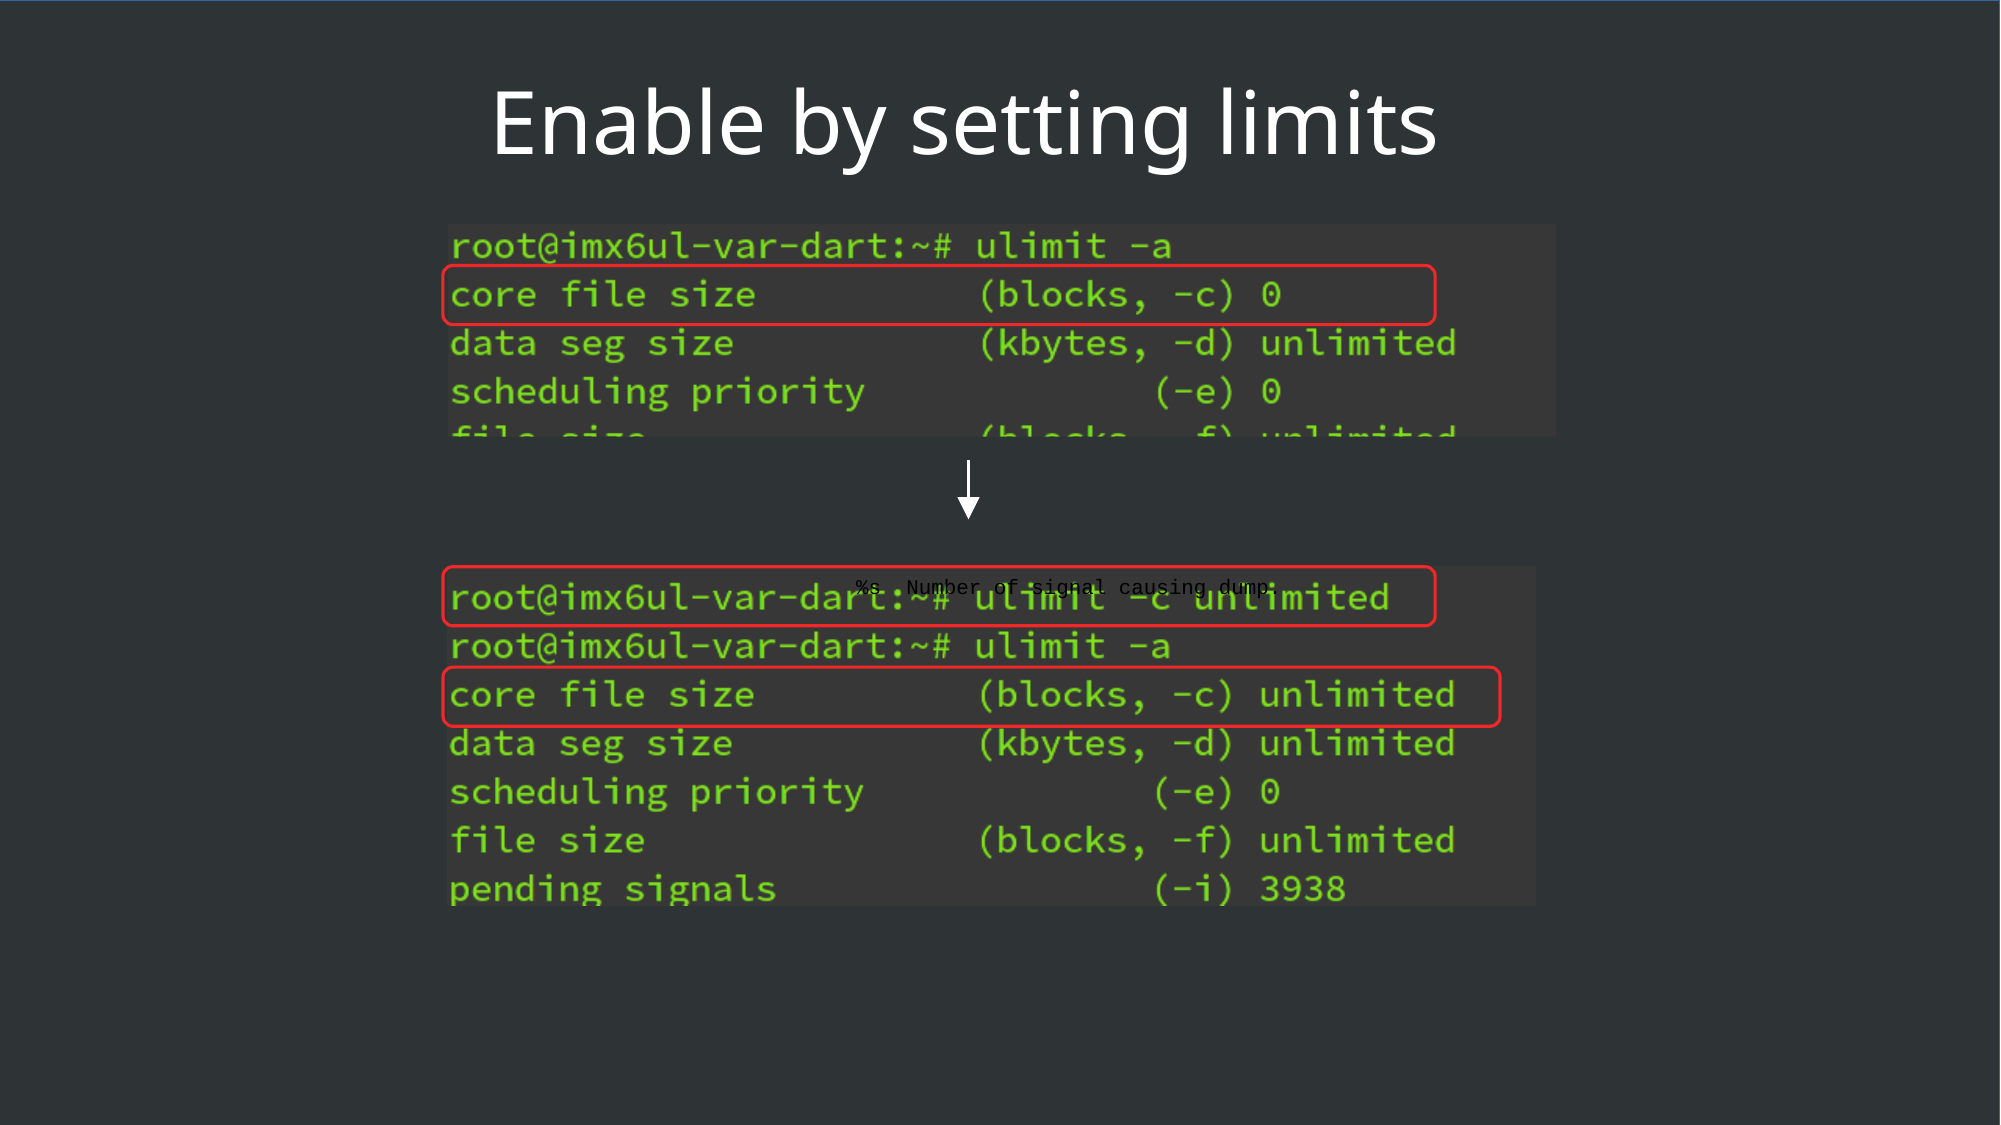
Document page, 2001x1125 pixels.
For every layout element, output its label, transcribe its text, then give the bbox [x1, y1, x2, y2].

picture [447, 669, 1498, 724]
picture [448, 358, 1556, 436]
picture [447, 566, 1536, 906]
picture [447, 569, 1433, 624]
text_box %s Number of signal causing dump. [703, 569, 1297, 609]
title Enable by setting limits [94, 0, 1835, 358]
text_box [0, 0, 2000, 1125]
